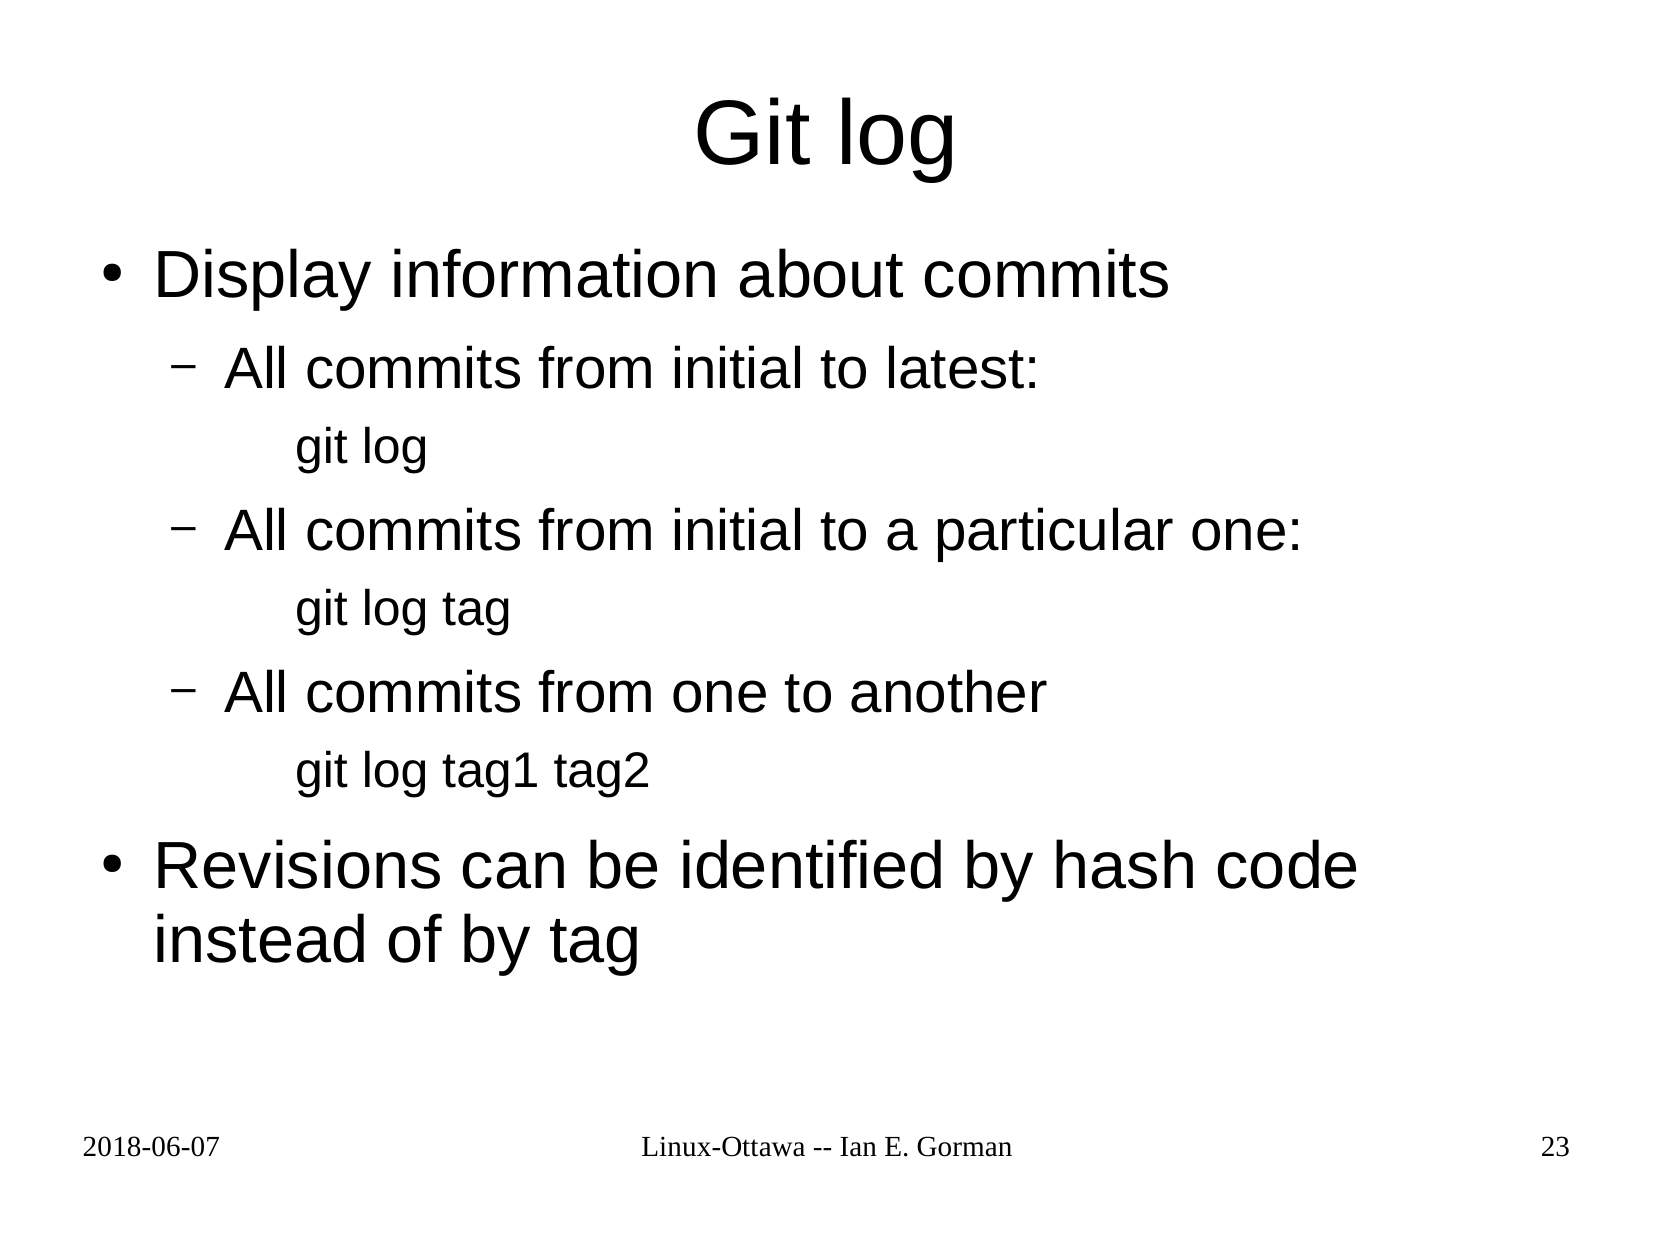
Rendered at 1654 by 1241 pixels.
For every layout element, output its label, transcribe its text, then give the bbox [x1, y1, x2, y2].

title Git log [82, 49, 1571, 217]
list Display information about commits All commits from initial to latest: git log All commits from initial to a particular one: git log tag All commits from one to another git log tag1 tag2 Revisions can be identified by hash code instead of by tag [82, 236, 1571, 1096]
